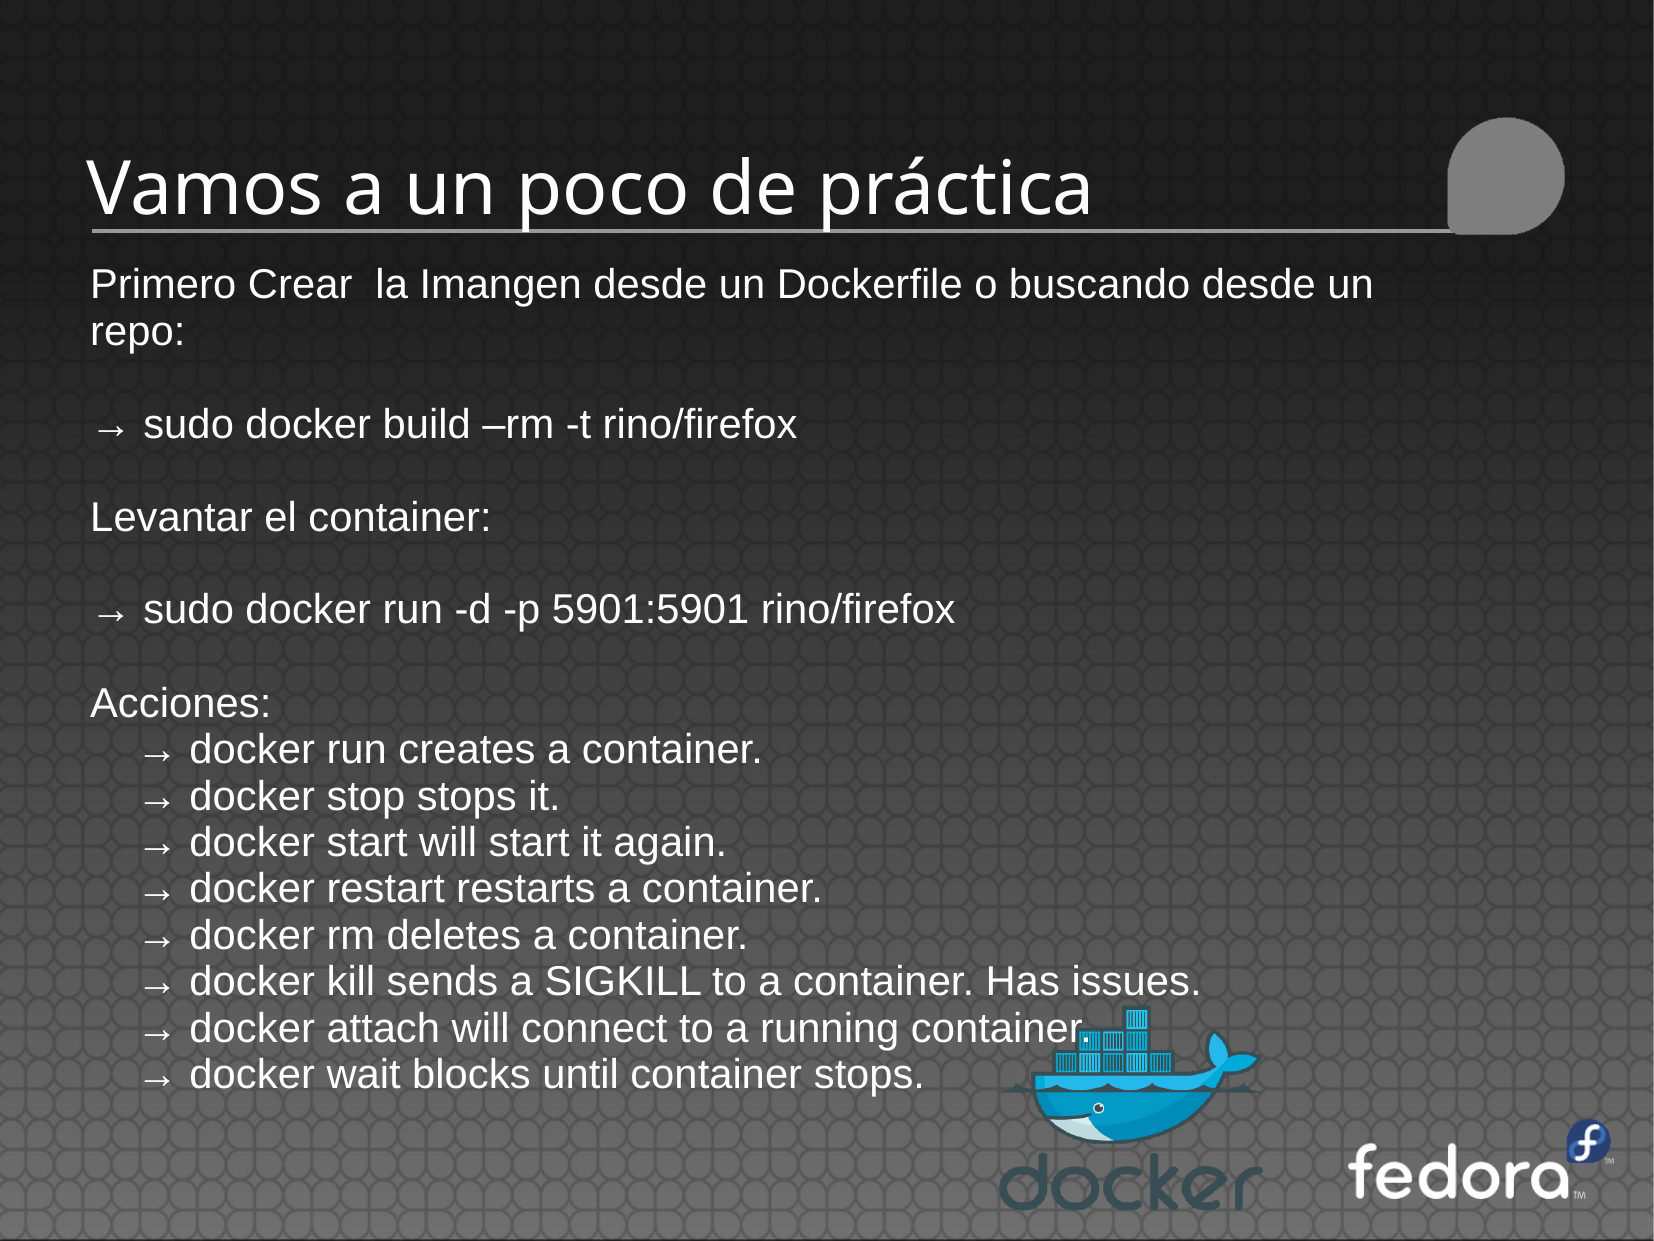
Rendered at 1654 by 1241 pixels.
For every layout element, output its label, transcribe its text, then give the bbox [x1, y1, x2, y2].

title Vamos a un poco de práctica [86, 117, 1576, 254]
picture [0, 0, 1654, 1241]
text_box Primero Crear la Imangen desde un Dockerfile o buscando desde un repo: → sudo docker build –rm -t rino/firefox Levantar el container: → sudo docker run -d -p 5901:5901 rino/firefox Acciones: → docker run creates a container. → docker stop stops it. → docker start will start it again. → docker restart restarts a container. → docker rm deletes a container. → docker kill sends a SIGKILL to a container. Has issues. → docker attach will connect to a running container. → docker wait blocks until container stops. [75, 253, 1426, 1231]
